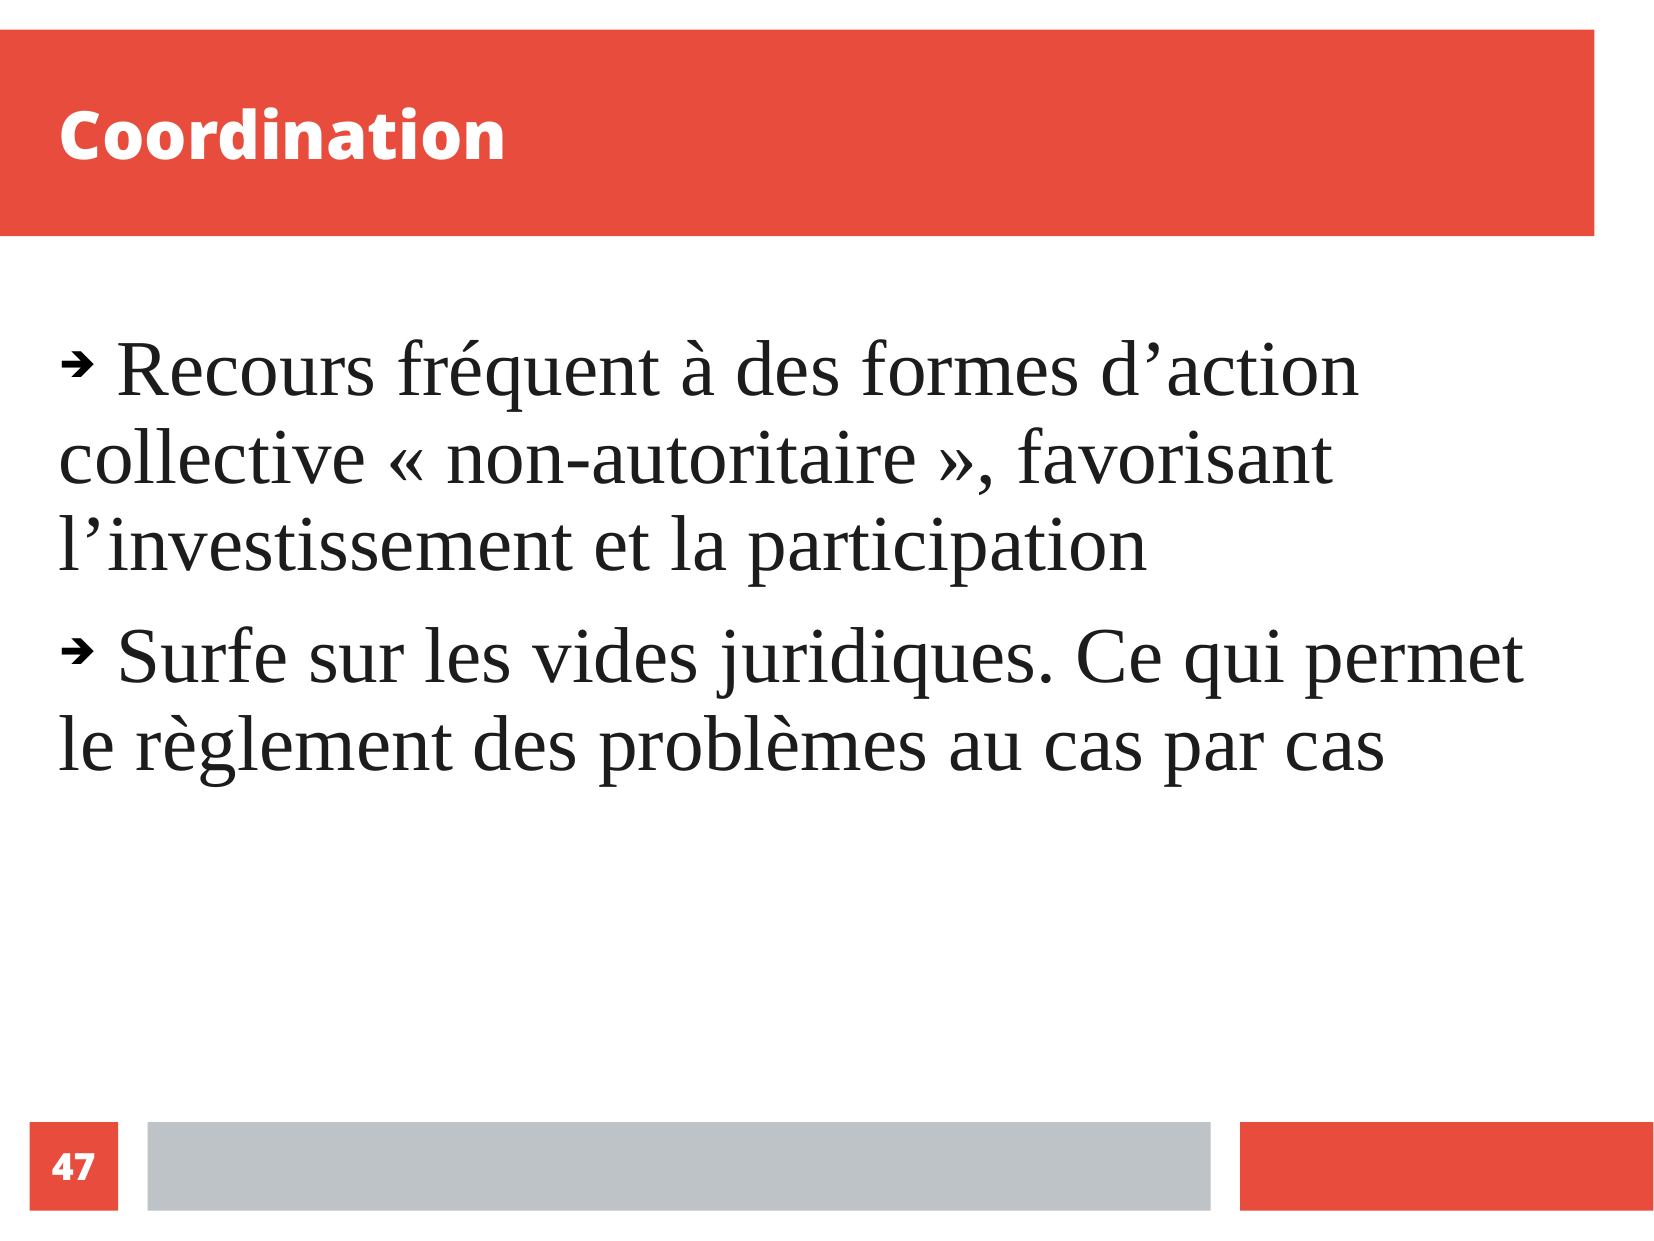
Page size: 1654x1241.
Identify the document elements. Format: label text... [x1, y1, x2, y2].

list Recours fréquent à des formes d’action collective « non-autoritaire », favorisant l’investissement et la participation Surfe sur les vides juridiques. Ce qui permet le règlement des problèmes au cas par cas [59, 324, 1565, 1093]
title Coordination [59, 88, 1595, 166]
